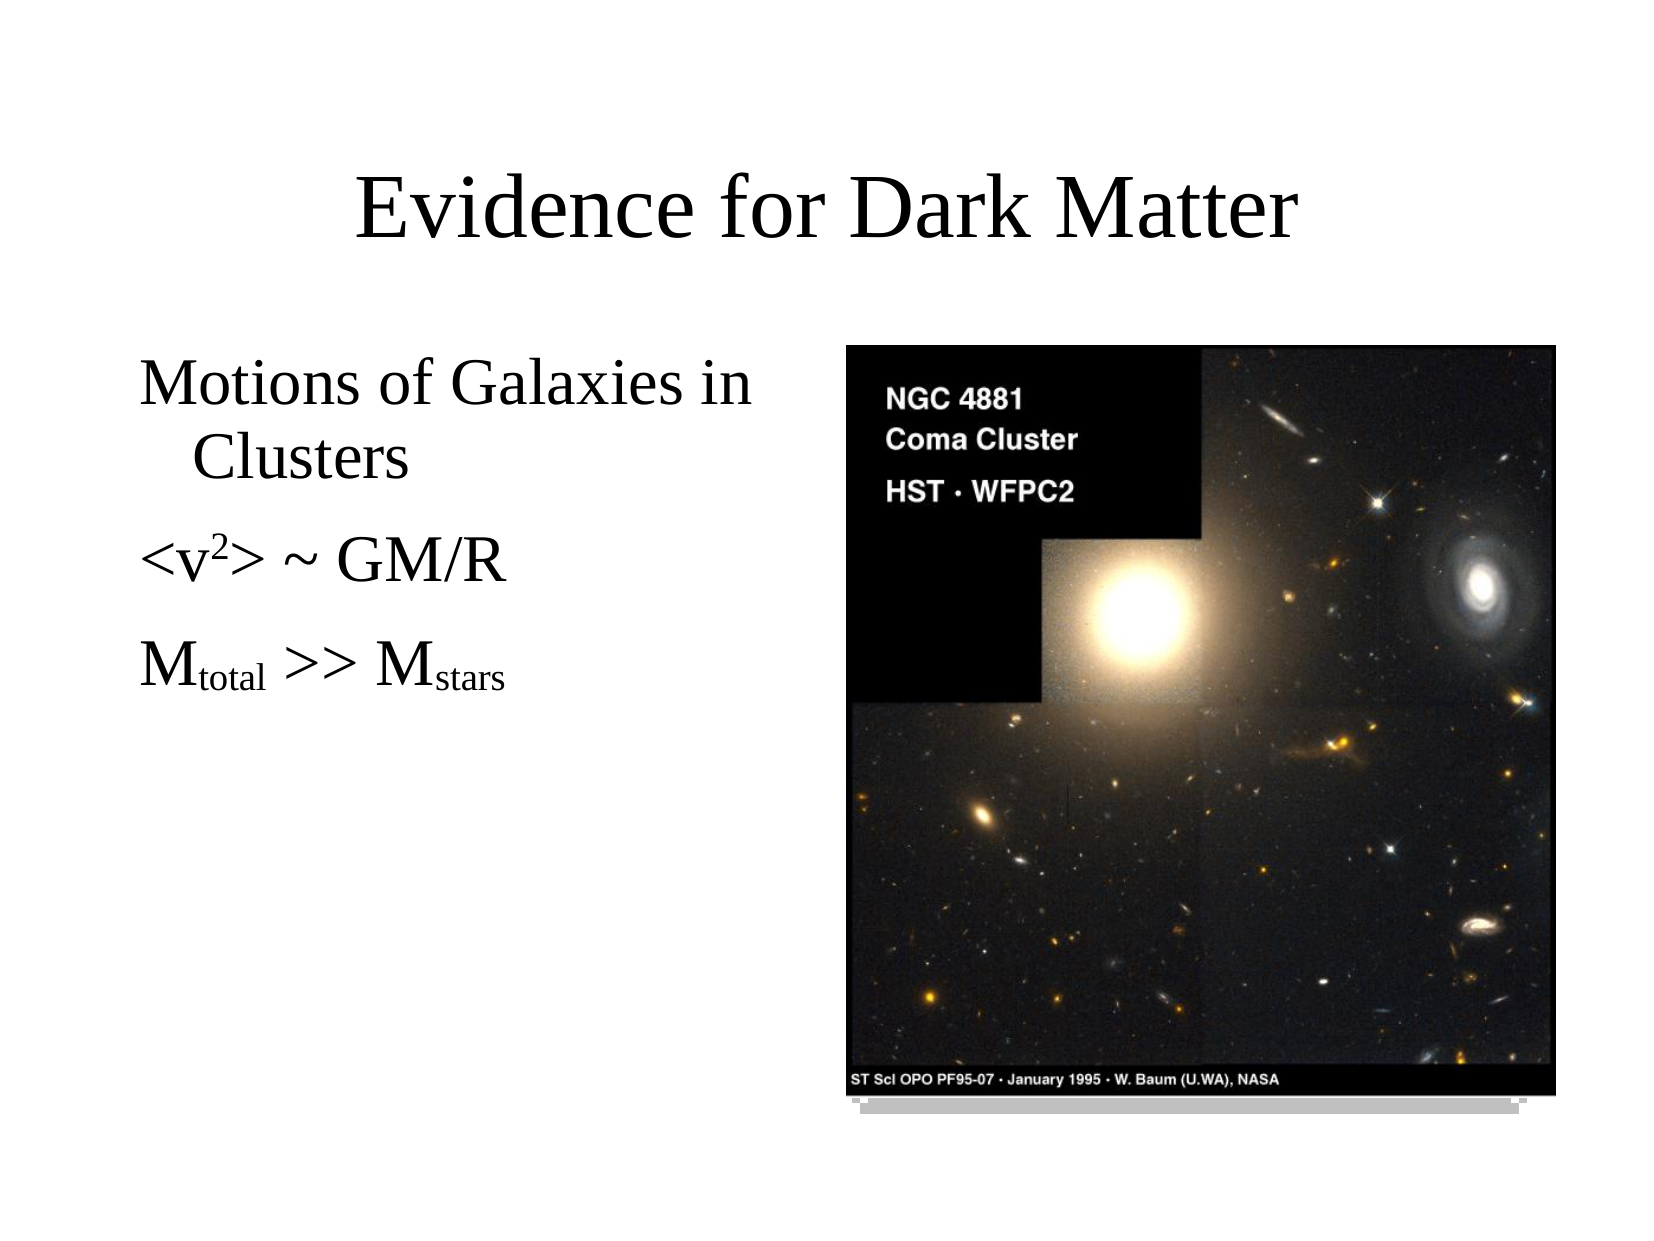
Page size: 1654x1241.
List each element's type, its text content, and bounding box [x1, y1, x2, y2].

list Motions of Galaxies in Clusters <v2> ~ GM/R Mtotal >> Mstars [121, 344, 811, 1126]
title Evidence for Dark Matter [121, 102, 1534, 310]
picture [845, 344, 1556, 1126]
